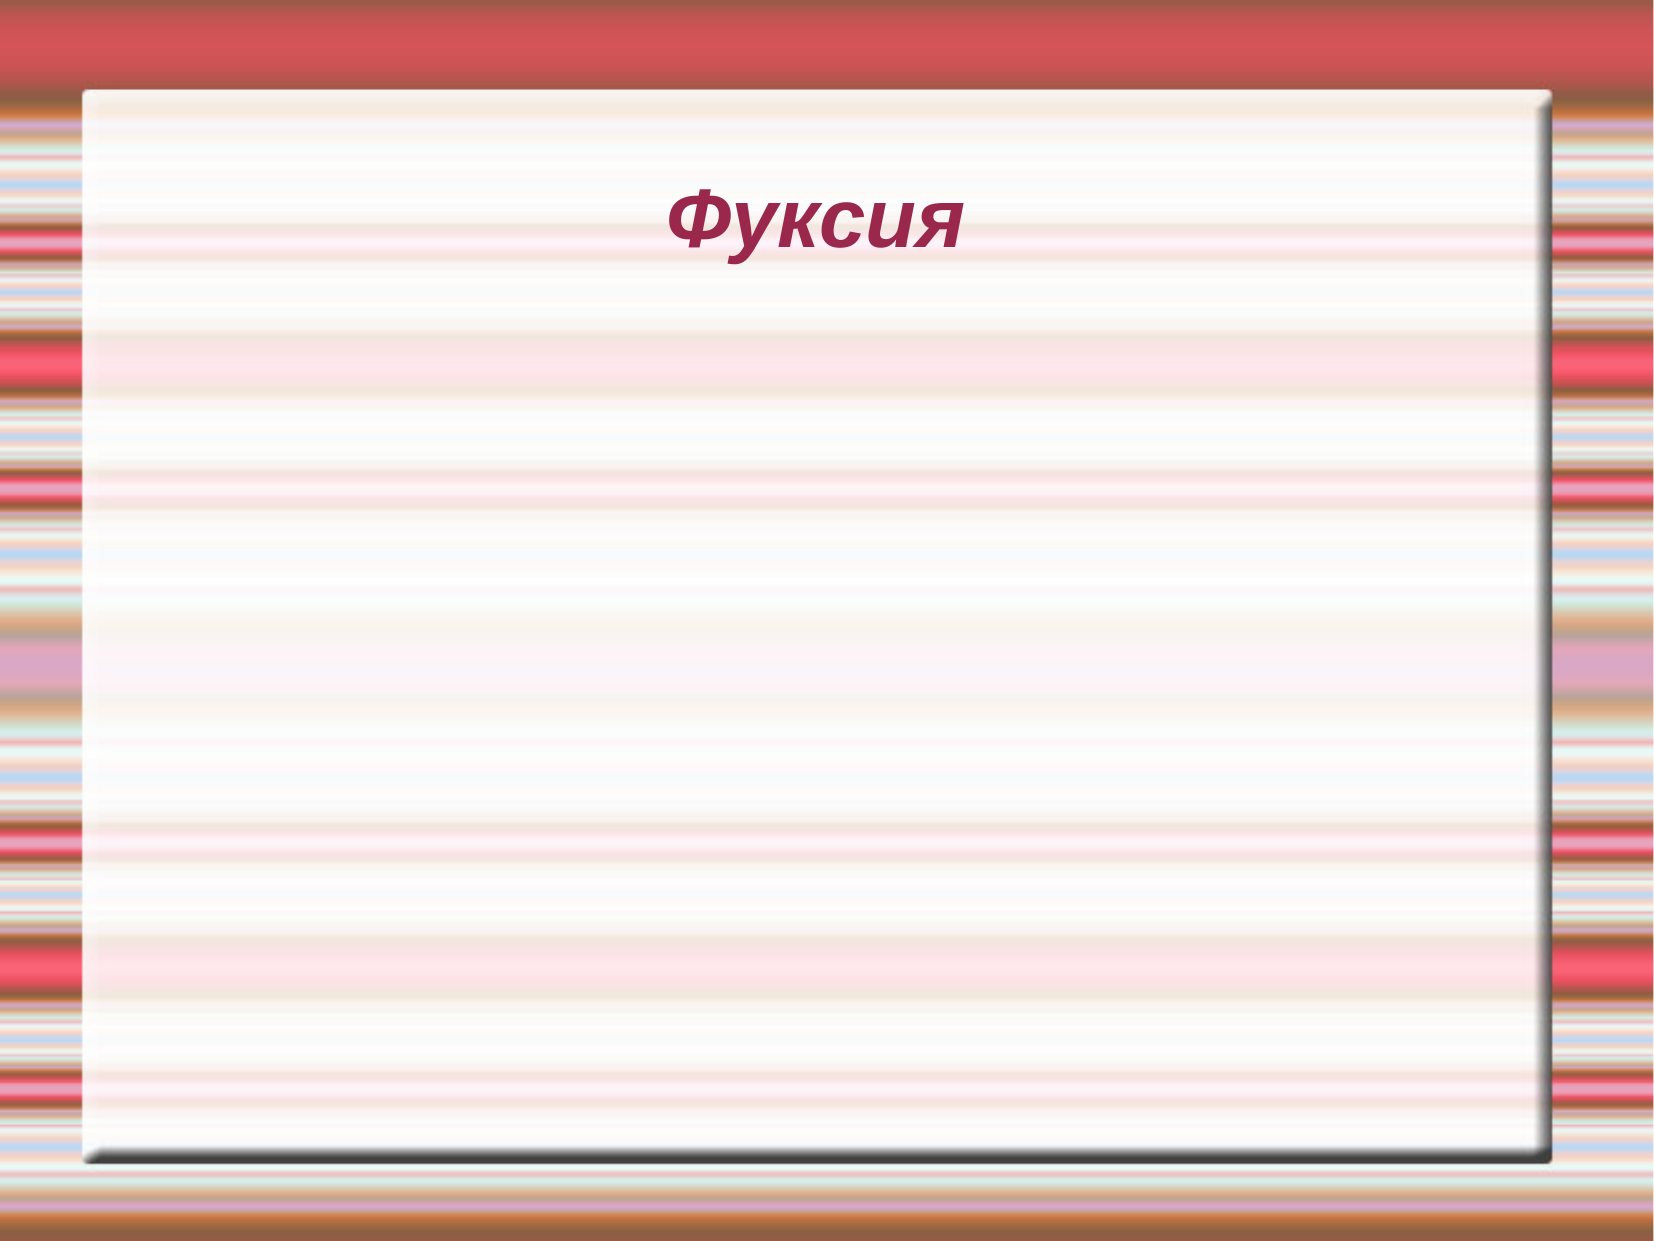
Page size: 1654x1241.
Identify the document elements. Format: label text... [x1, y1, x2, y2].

picture [0, 0, 1654, 1241]
chart [134, 350, 1516, 1132]
title Фуксия [121, 122, 1534, 315]
